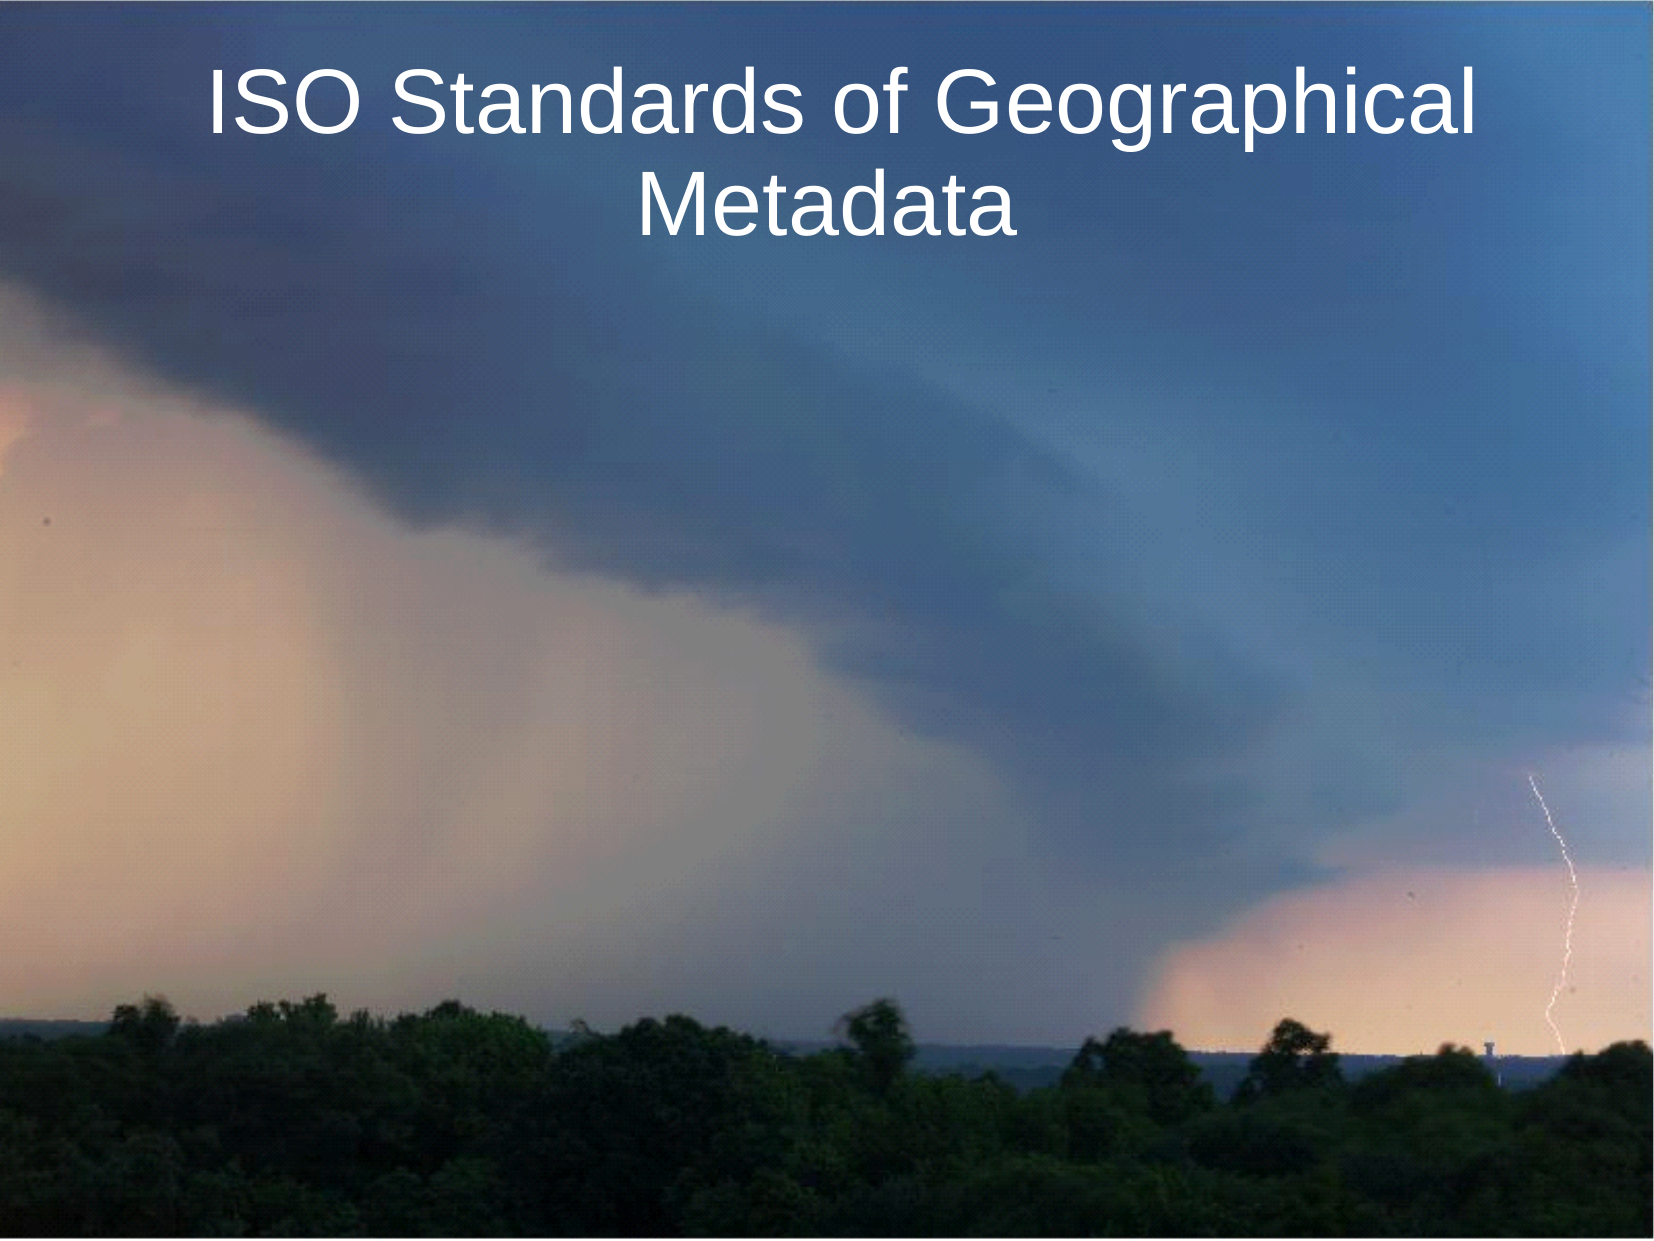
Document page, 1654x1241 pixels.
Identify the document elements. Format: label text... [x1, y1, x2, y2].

picture [0, 0, 1654, 1241]
title ISO Standards of Geographical Metadata [82, 49, 1571, 257]
